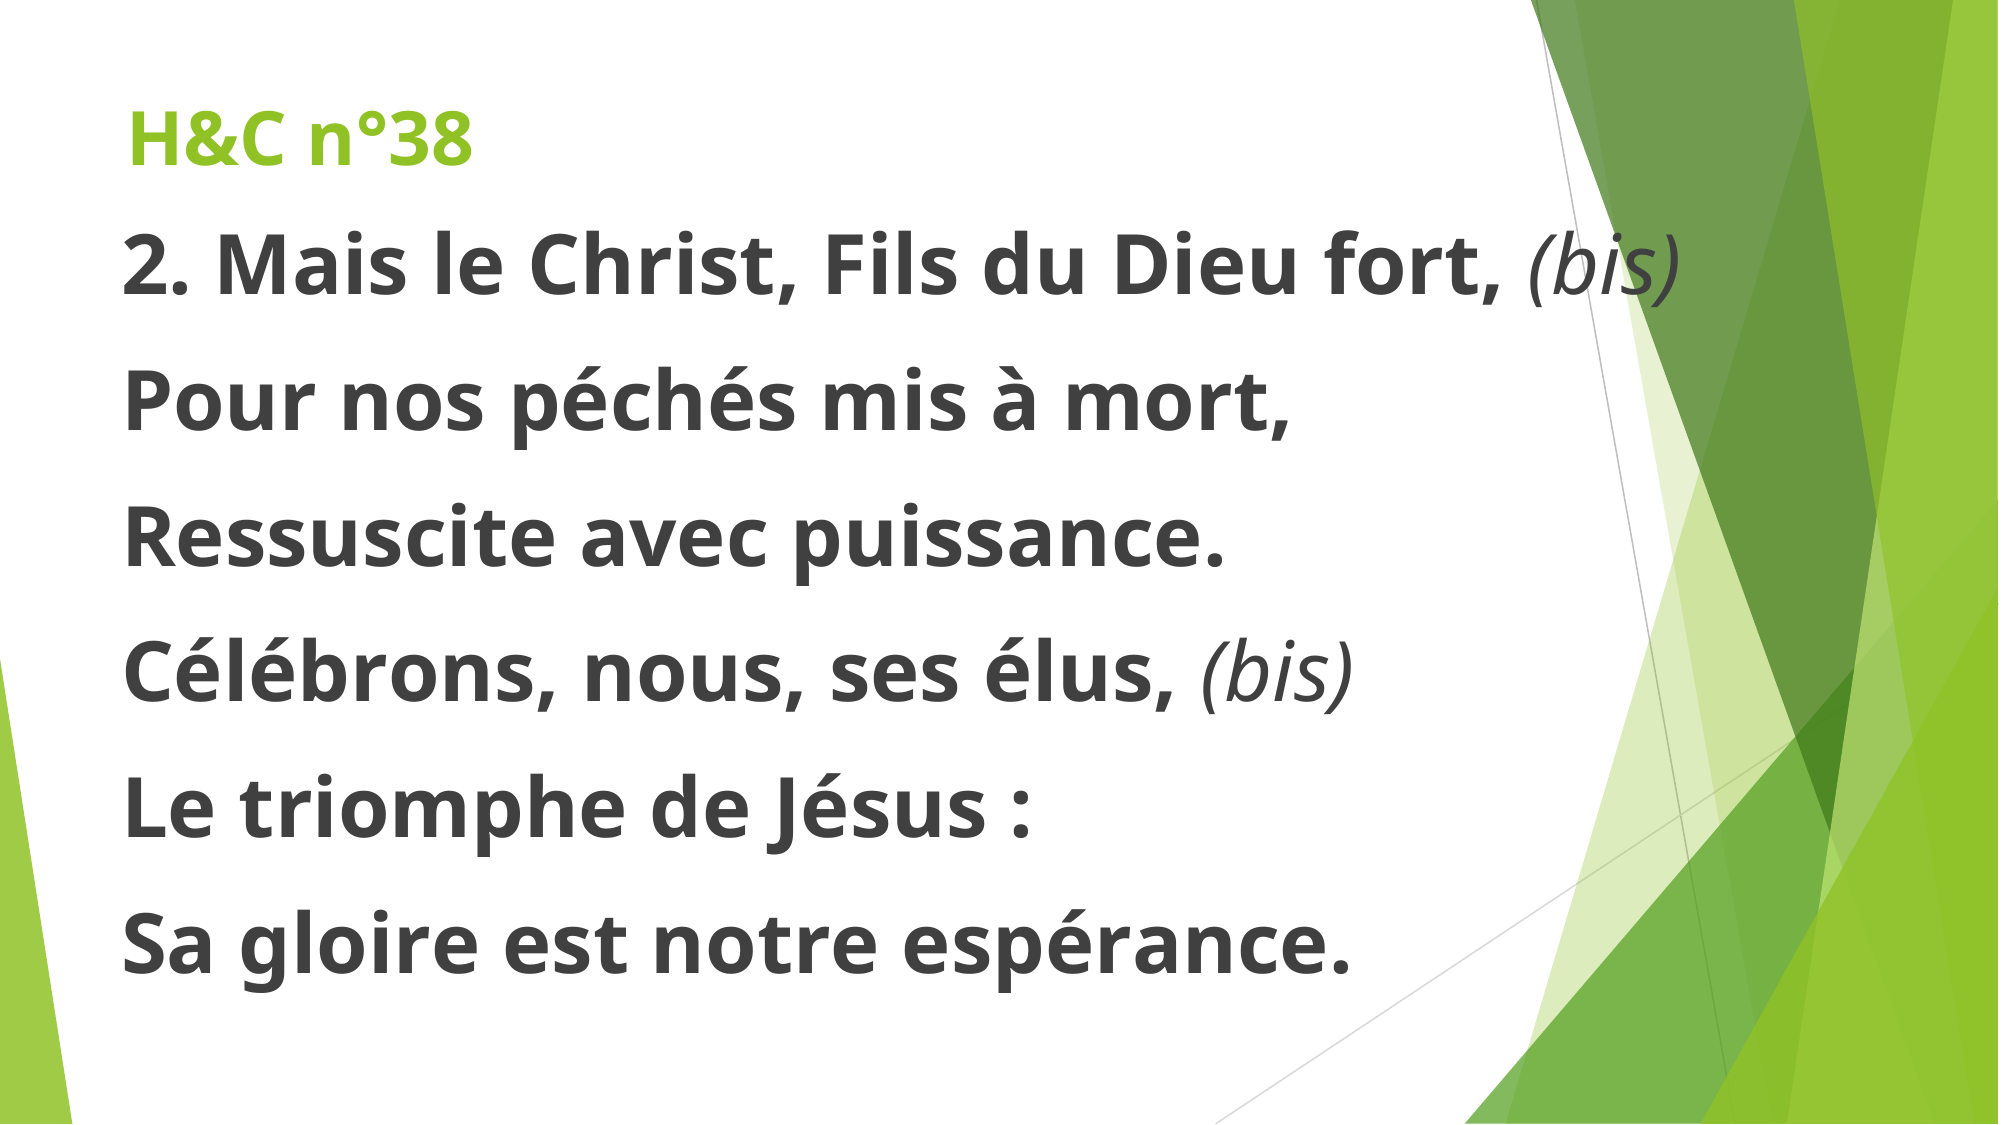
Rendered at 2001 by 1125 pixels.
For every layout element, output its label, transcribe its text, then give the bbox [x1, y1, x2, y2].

text_box 2. Mais le Christ, Fils du Dieu fort, (bis) Pour nos péchés mis à mort, Ressuscite avec puissance. Célébrons, nous, ses élus, (bis) Le triomphe de Jésus : Sa gloire est notre espérance. [106, 188, 1973, 1037]
text_box H&C n°38 [111, 82, 1522, 188]
